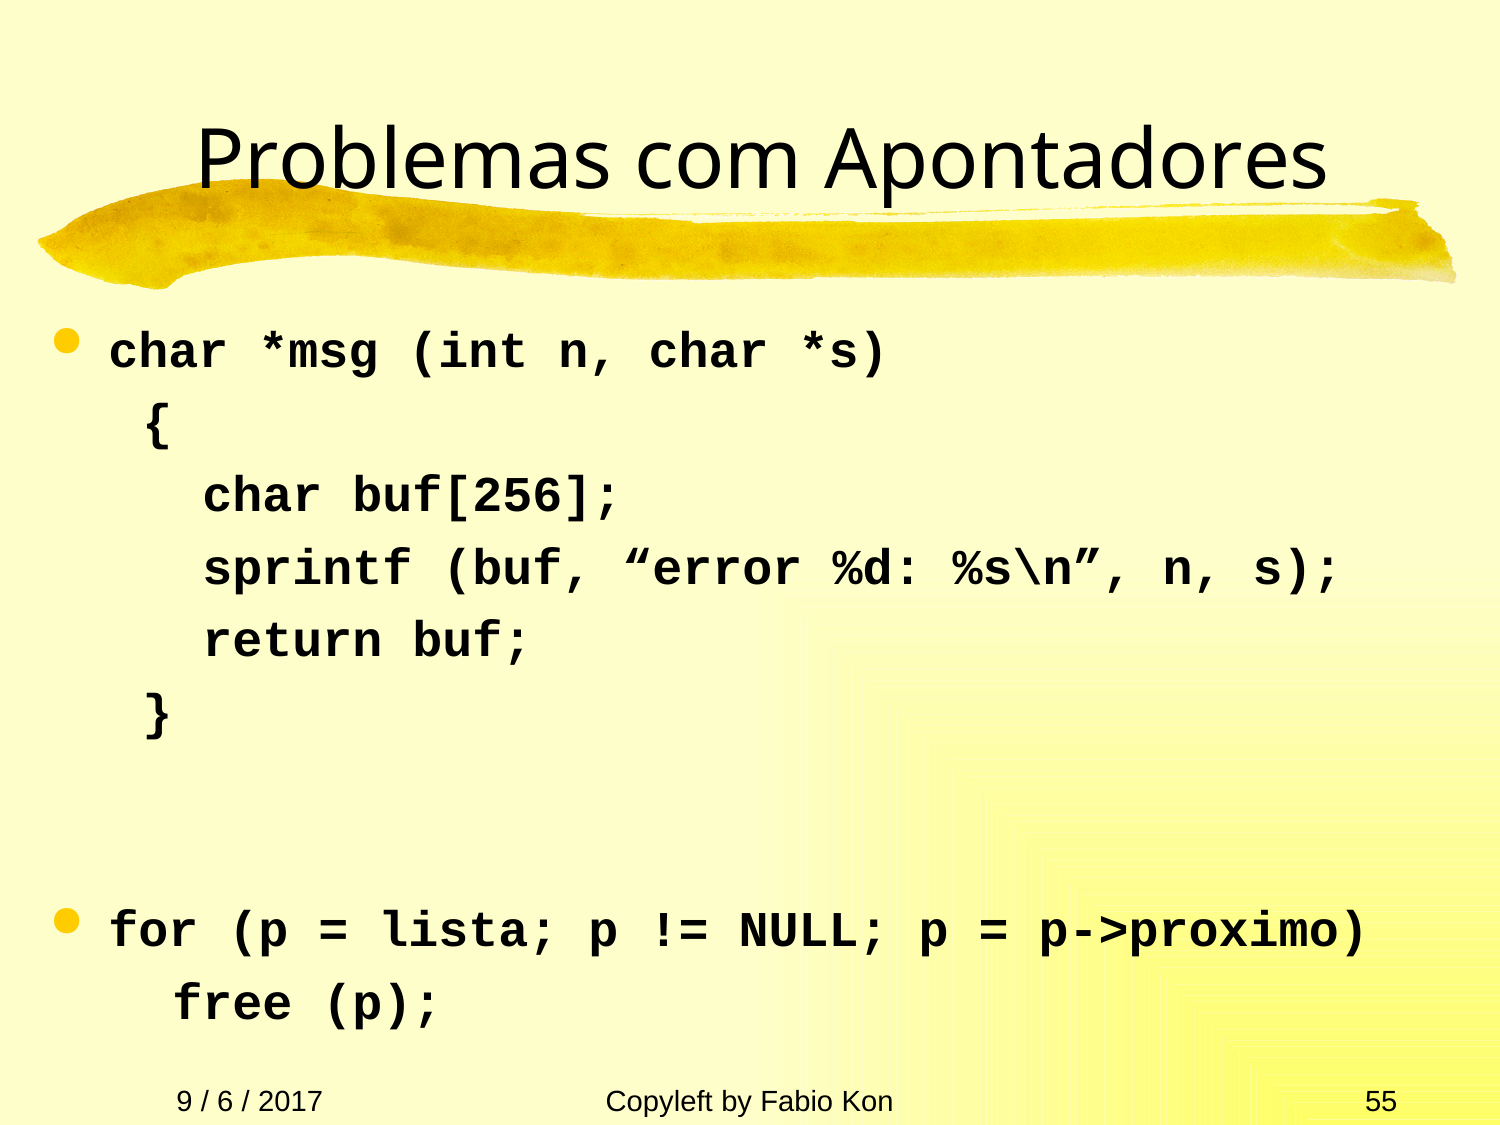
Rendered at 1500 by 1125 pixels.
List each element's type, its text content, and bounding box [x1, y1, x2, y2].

list char *msg (int n, char *s) { char buf[256]; sprintf (buf, “error %d: %s\n”, n, s); return buf; } for (p = lista; p != NULL; p = p->proximo) free (p); [37, 309, 1417, 1038]
title Problemas com Apontadores [125, 0, 1401, 213]
picture [24, 174, 1463, 297]
